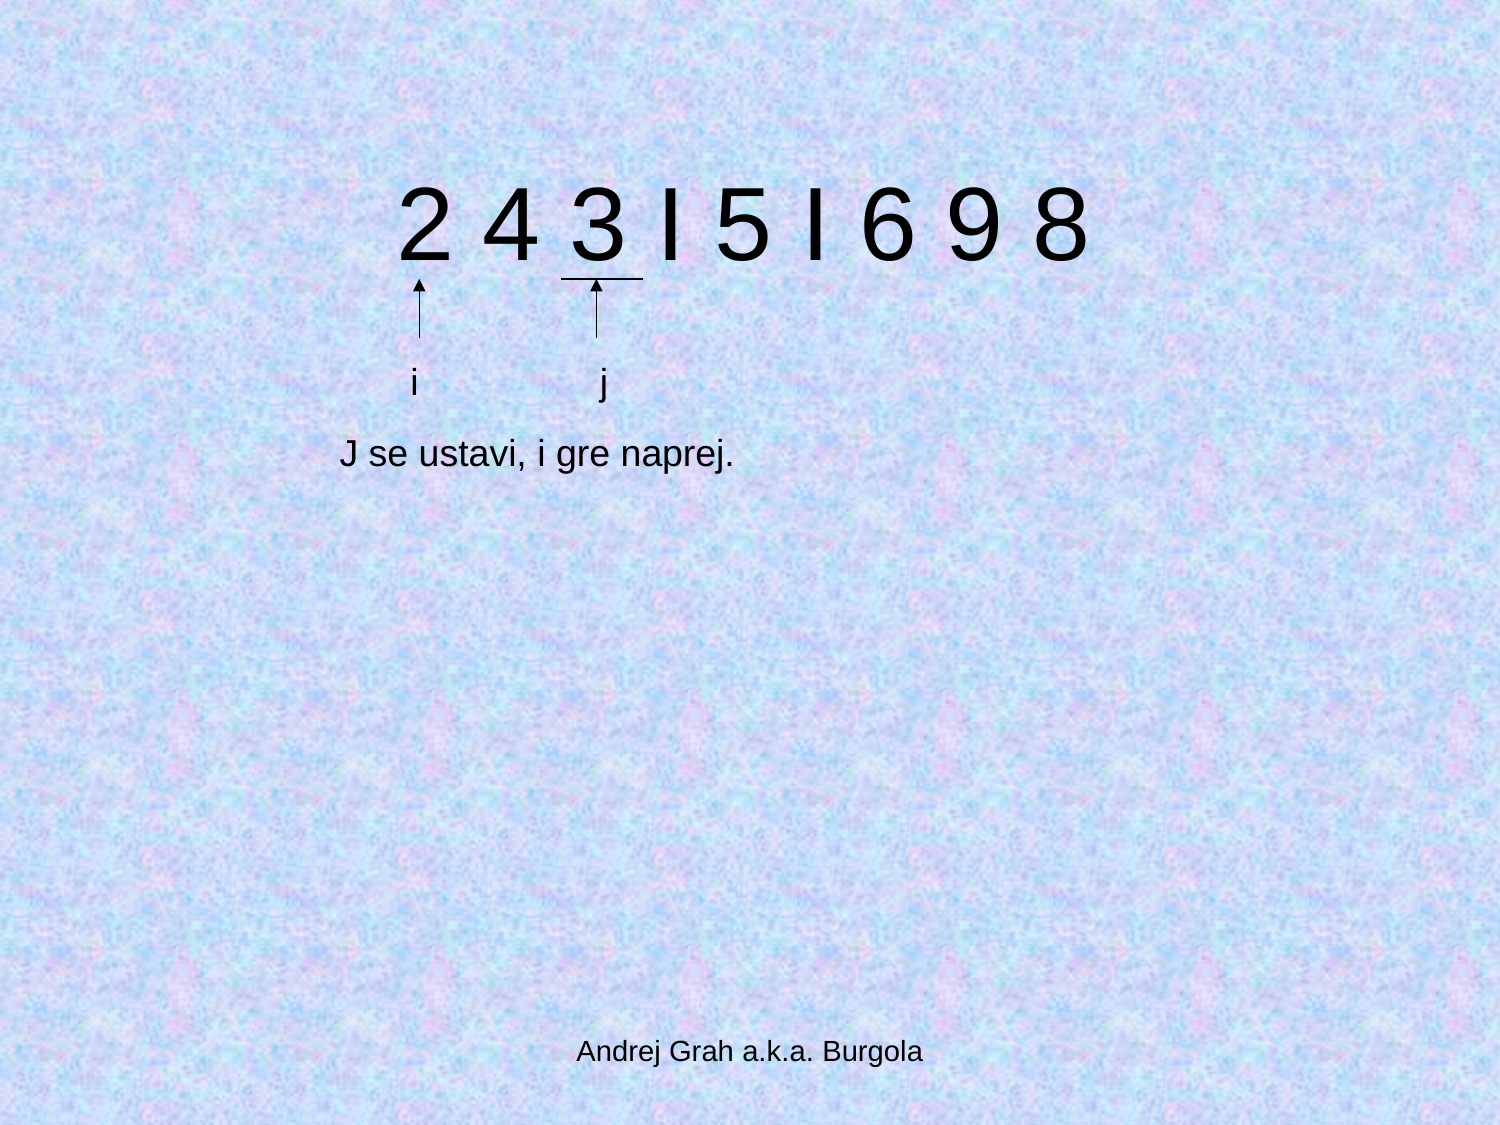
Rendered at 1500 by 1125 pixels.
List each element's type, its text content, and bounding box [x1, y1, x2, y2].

text_box J se ustavi, i gre naprej. [324, 420, 1247, 482]
text_box 2 4 3 I 5 I 6 9 8 [159, 148, 1329, 290]
picture [0, 0, 1500, 1125]
text_box j [584, 349, 623, 411]
text_box i [395, 349, 432, 411]
text_box Andrej Grah a.k.a. Burgola [512, 1024, 988, 1103]
